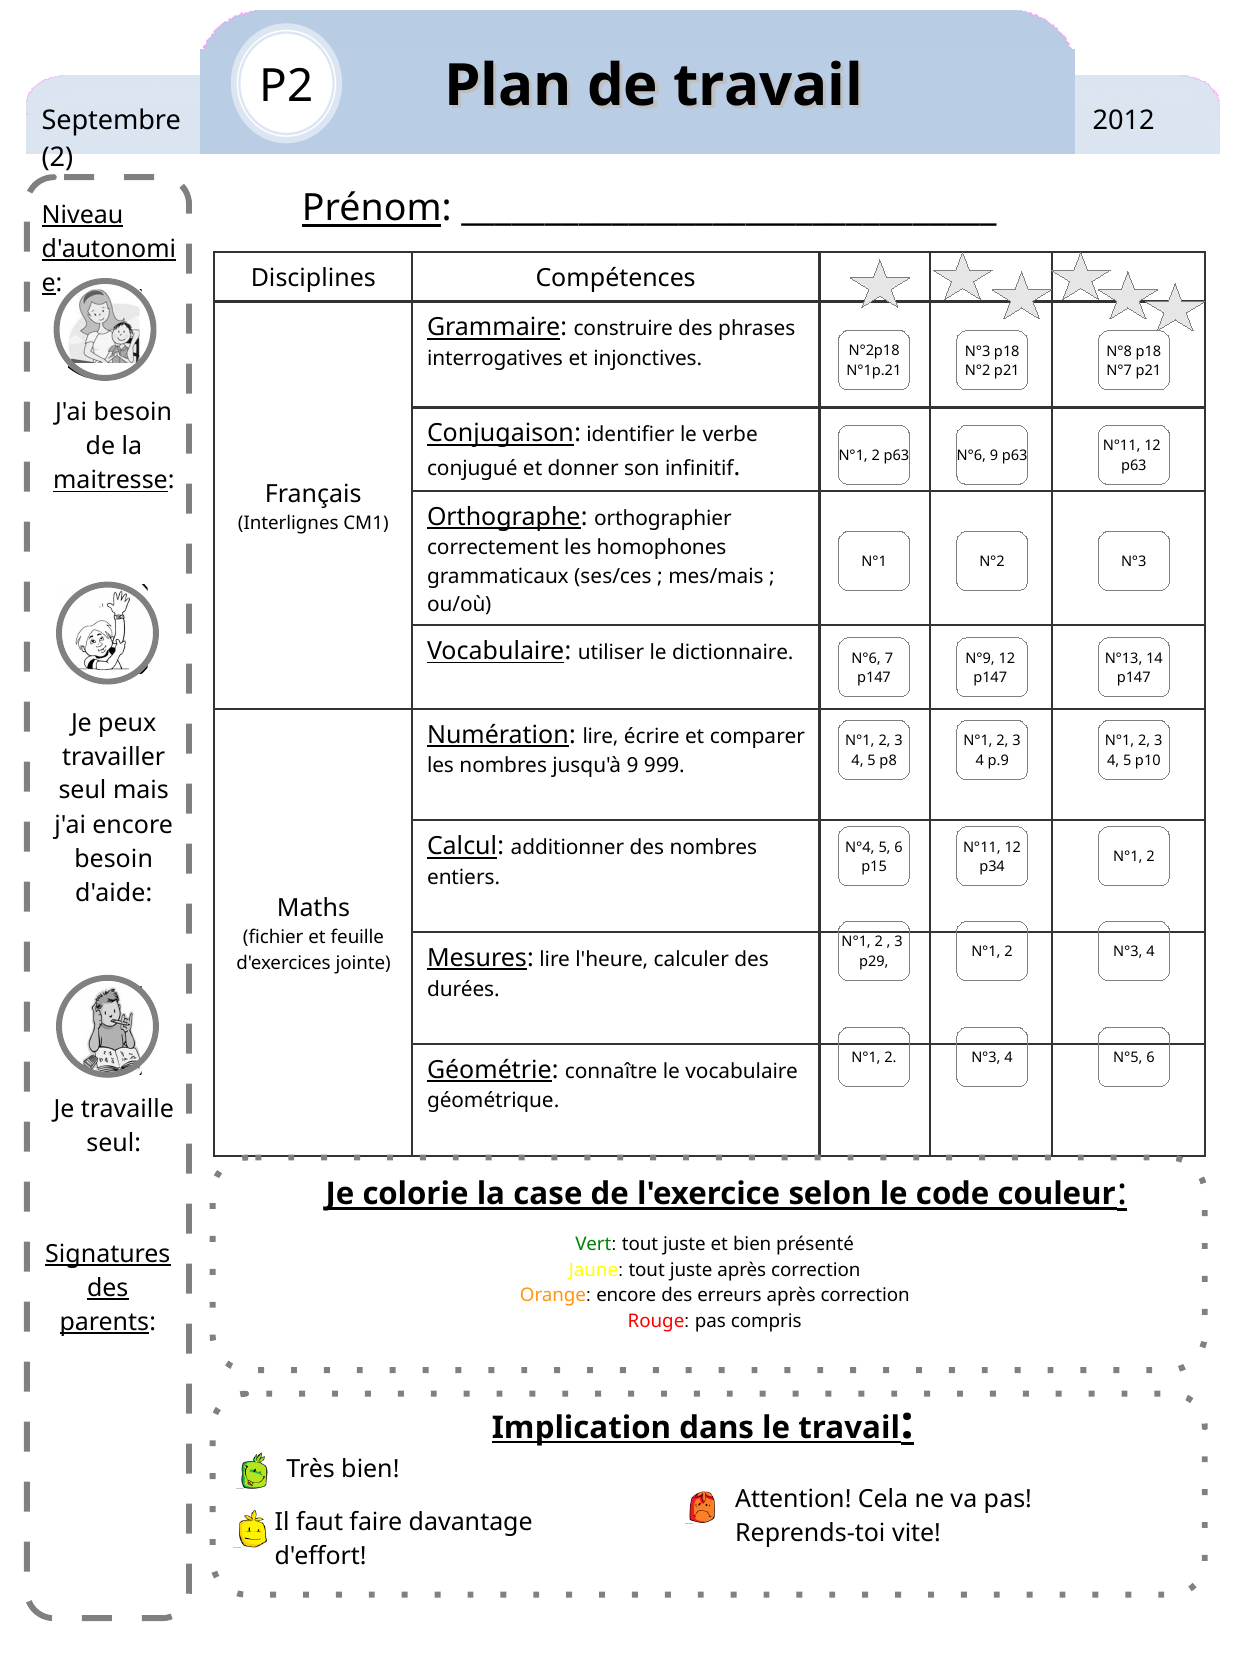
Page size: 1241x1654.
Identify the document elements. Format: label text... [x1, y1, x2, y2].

text_box Niveau d'autonomie: [26, 188, 201, 264]
picture [59, 584, 89, 613]
table_cell Orthographe: orthographier correctement les homophones grammaticaux (ses/ces ; mes/mais ; ou/où) [413, 492, 818, 624]
picture [140, 666, 148, 674]
text_box N°4, 5, 6 p15 [838, 826, 910, 886]
picture [685, 1488, 720, 1524]
picture [233, 1509, 259, 1548]
text_box Je colorie la case de l'exercice selon le code couleur: [236, 1157, 1217, 1226]
table_cell [821, 303, 929, 406]
table_cell Géométrie: connaître le vocabulaire géométrique. [413, 1045, 818, 1155]
table_cell [931, 492, 1051, 624]
text_box N°1, 2. [838, 1027, 910, 1087]
picture [68, 367, 85, 378]
table_cell [1053, 303, 1204, 406]
table_header [1053, 272, 1068, 300]
text_box N°3 p18 N°2 p21 [956, 330, 1028, 390]
text_box Je travaille seul: [26, 1083, 201, 1158]
table_cell [821, 409, 929, 490]
text_box N°1, 2, 3 4, 5 p8 [838, 720, 910, 780]
text_box N°2p18 N°1p.21 [838, 330, 910, 390]
table_header [1037, 291, 1051, 300]
text_box Très bien! [271, 1443, 485, 1489]
text_box N°13, 14 p147 [1098, 637, 1170, 697]
text_box Septembre (2) [26, 93, 201, 154]
picture [62, 588, 148, 674]
table_cell [1053, 409, 1204, 490]
table_header Disciplines [215, 253, 411, 300]
table_cell [821, 933, 929, 1043]
picture [59, 653, 75, 674]
text_box N°1, 2 p63 [838, 425, 910, 485]
table_cell [821, 1045, 929, 1155]
table_cell Conjugaison: identifier le verbe conjugué et donner son infinitif. [413, 409, 818, 490]
table_cell [931, 933, 1051, 1043]
text_box [850, 259, 910, 308]
text_box Je peux travailler seul mais j'ai encore besoin d'aide: [26, 696, 201, 891]
table_header [821, 253, 929, 300]
text_box Implication dans le travail: [271, 1381, 1134, 1456]
text_box N°1 [838, 531, 910, 591]
text_box N°2 [956, 531, 1028, 591]
table_cell Français (Interlignes CM1) [215, 303, 411, 708]
text_box Signatures des parents: [26, 1228, 189, 1333]
text_box N°11, 12 p34 [956, 826, 1028, 886]
text_box J'ai besoin de la maitresse: [26, 386, 201, 491]
text_box N°1, 2, 3 4, 5 p10 [1098, 720, 1170, 780]
text_box N°3, 4 [956, 1027, 1028, 1087]
table_cell [821, 821, 929, 931]
text_box N°6, 9 p63 [956, 425, 1028, 485]
table_cell [1053, 710, 1204, 819]
text_box N°1, 2 [956, 921, 1028, 981]
text_box N°5, 6 [1098, 1027, 1170, 1087]
text_box N°8 p18 N°7 p21 [1098, 330, 1170, 390]
text_box 2012 [1077, 93, 1220, 154]
table_cell Calcul: additionner des nombres entiers. [413, 821, 818, 931]
table_cell [1053, 492, 1204, 624]
picture [127, 1066, 142, 1075]
table_cell [931, 303, 1051, 406]
text_box Plan de travail [401, 35, 922, 142]
table_cell [821, 710, 929, 819]
text_box N°3 [1098, 531, 1170, 591]
table_cell [931, 821, 1051, 931]
text_box [1145, 283, 1205, 331]
text_box N°1, 2 [1098, 826, 1170, 886]
picture [82, 986, 142, 1071]
text_box [933, 252, 993, 300]
table_cell [1053, 1045, 1204, 1155]
table_header [1064, 289, 1098, 300]
text_box [1051, 252, 1111, 300]
table_cell [1053, 821, 1204, 931]
text_box N°1, 2 , 3 p29, [838, 921, 910, 981]
table_header Compétences [413, 253, 818, 300]
text_box N°3, 4 [1098, 921, 1170, 981]
table_cell [931, 1045, 1051, 1155]
text_box N°11, 12 p63 [1098, 425, 1170, 485]
table_header [1082, 253, 1204, 300]
table_cell [1053, 933, 1204, 1043]
table_cell [821, 626, 929, 708]
table_cell [821, 492, 929, 624]
table_header [1053, 253, 1079, 270]
picture [125, 367, 142, 378]
table_cell [931, 409, 1051, 490]
table_header [946, 289, 980, 300]
table_cell Numération: lire, écrire et comparer les nombres jusqu'à 9 999. [413, 710, 818, 819]
table_cell [931, 626, 1051, 708]
picture [68, 289, 142, 374]
text_box [1098, 271, 1158, 319]
text_box N°1, 2, 3 4 p.9 [956, 720, 1028, 780]
text_box N°6, 7 p147 [838, 637, 910, 697]
table_cell Grammaire: construire des phrases interrogatives et injonctives. [413, 303, 818, 406]
text_box Il faut faire davantage d'effort! [259, 1496, 638, 1571]
picture [126, 584, 148, 600]
picture [236, 1452, 271, 1489]
text_box Prénom: ________________________________ [200, 173, 1099, 237]
table_header [931, 253, 961, 300]
text_box N°9, 12 p147 [956, 637, 1028, 697]
table_cell Mesures: lire l'heure, calculer des durées. [413, 933, 818, 1043]
text_box Attention! Cela ne va pas! Reprends-toi vite! [720, 1472, 1123, 1548]
text_box Vert: tout juste et bien présenté Jaune: tout juste après correction Orange: encore des erreurs après correction Rouge: pas compris [307, 1223, 1123, 1366]
table_cell [931, 710, 1051, 819]
text_box [992, 271, 1052, 319]
table_cell Vocabulaire: utiliser le dictionnaire. [413, 626, 818, 708]
picture [26, 10, 1220, 154]
table_cell [1053, 626, 1204, 708]
table_cell Maths (fichier et feuille d'exercices jointe) [215, 710, 411, 1155]
table_header [964, 253, 1051, 300]
